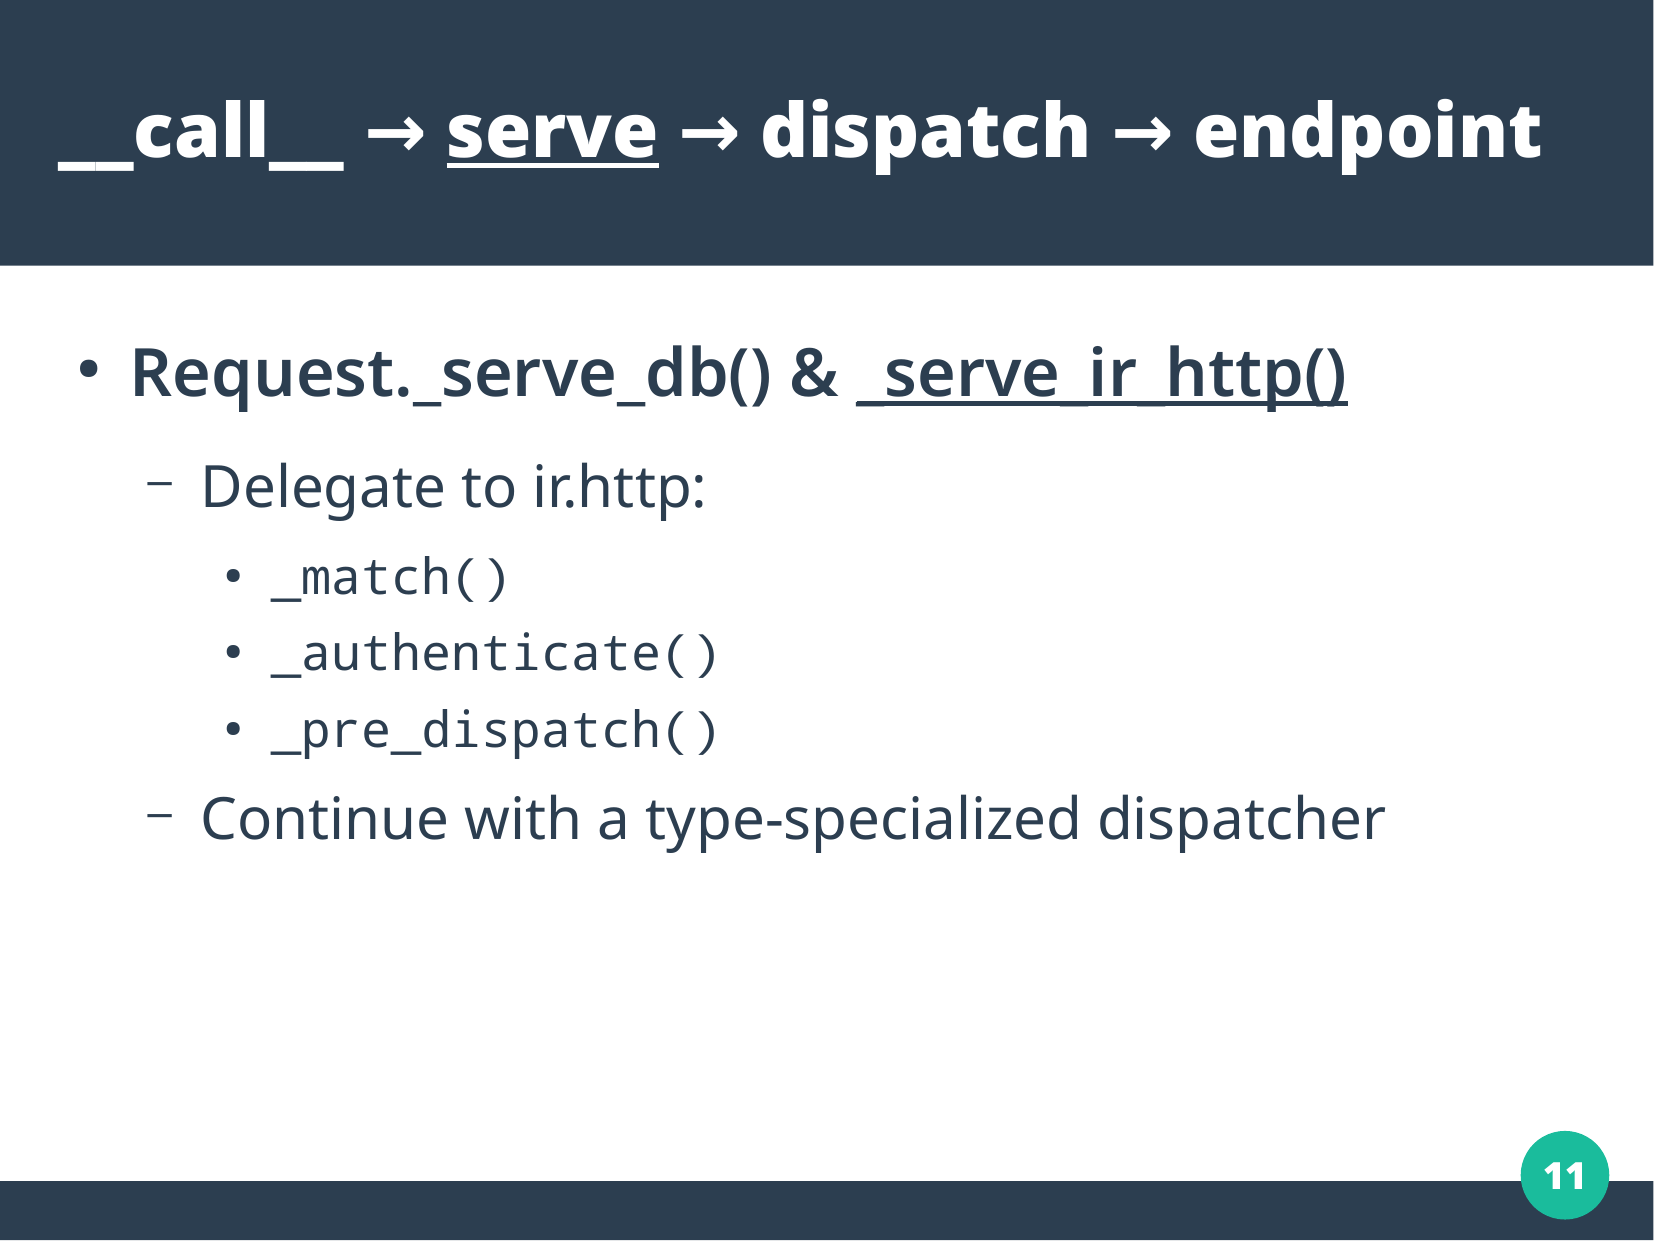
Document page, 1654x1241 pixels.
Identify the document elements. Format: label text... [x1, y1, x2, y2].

list Request._serve_db() & _serve_ir_http() Delegate to ir.http: _match() _authenticate() _pre_dispatch() Continue with a type-specialized dispatcher [59, 324, 1595, 1152]
title __call__ → serve → dispatch → endpoint [59, 49, 1595, 207]
